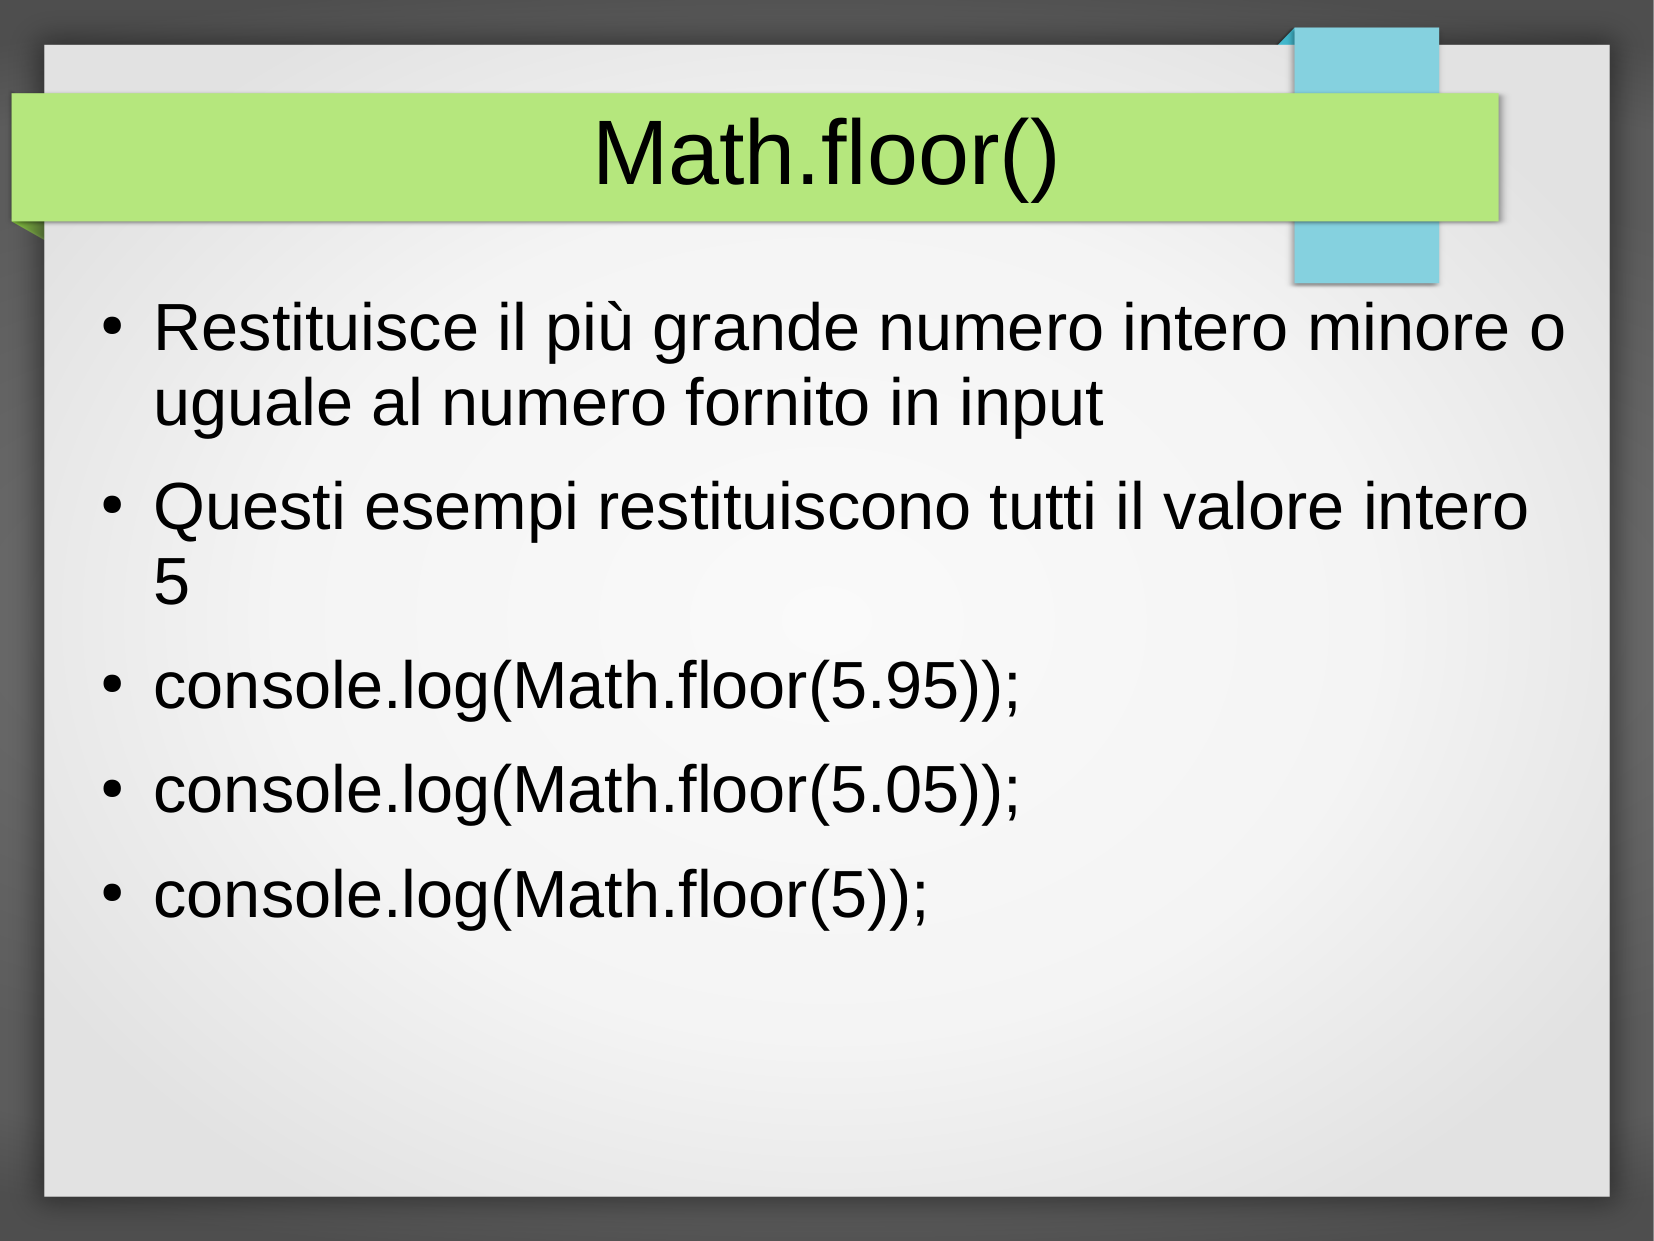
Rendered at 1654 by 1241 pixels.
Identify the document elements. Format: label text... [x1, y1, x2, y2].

title Math.floor() [82, 49, 1571, 257]
picture [0, 0, 1654, 1241]
list Restituisce il più grande numero intero minore o uguale al numero fornito in input Questi esempi restituiscono tutti il valore intero 5 console.log(Math.floor(5.95)); console.log(Math.floor(5.05)); console.log(Math.floor(5)); [82, 290, 1571, 1010]
